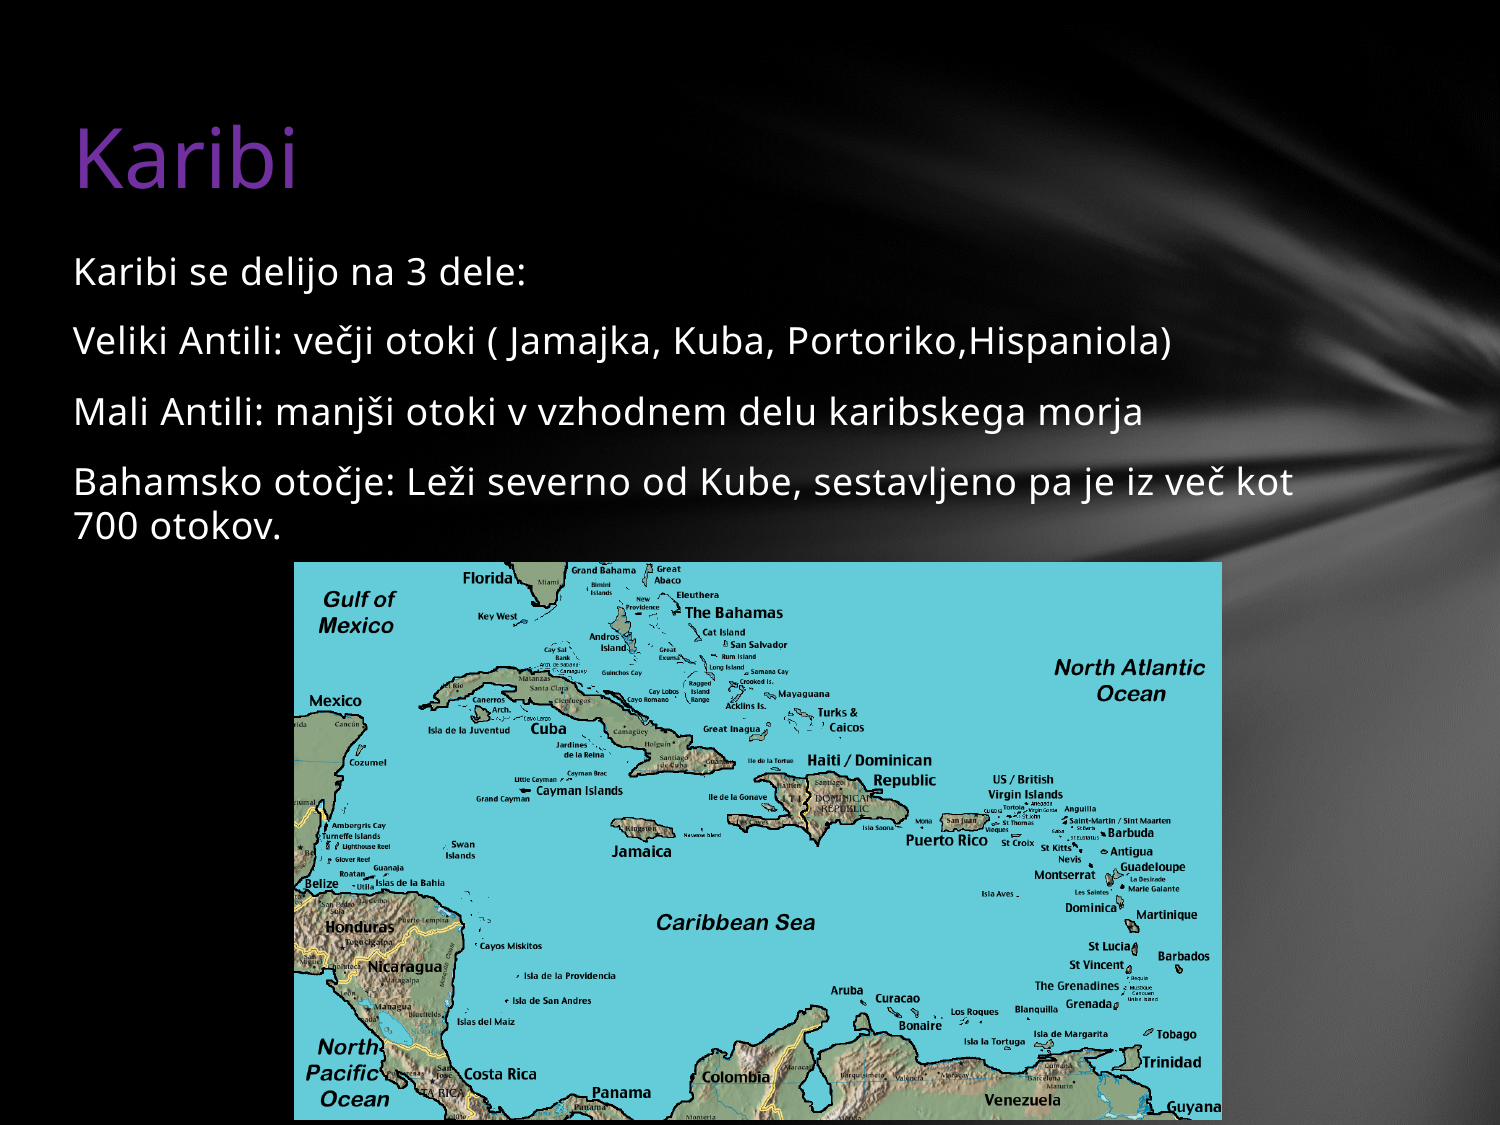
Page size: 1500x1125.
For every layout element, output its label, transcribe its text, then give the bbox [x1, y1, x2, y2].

picture [0, 0, 1500, 1125]
list Karibi se delijo na 3 dele: Veliki Antili: večji otoki ( Jamajka, Kuba, Portoriko,Hispaniola) Mali Antili: manjši otoki v vzhodnem delu karibskega morja Bahamsko otočje: Leži severno od Kube, sestavljeno pa je iz več kot 700 otokov. [57, 240, 1318, 1016]
title Karibi [57, 37, 1318, 213]
